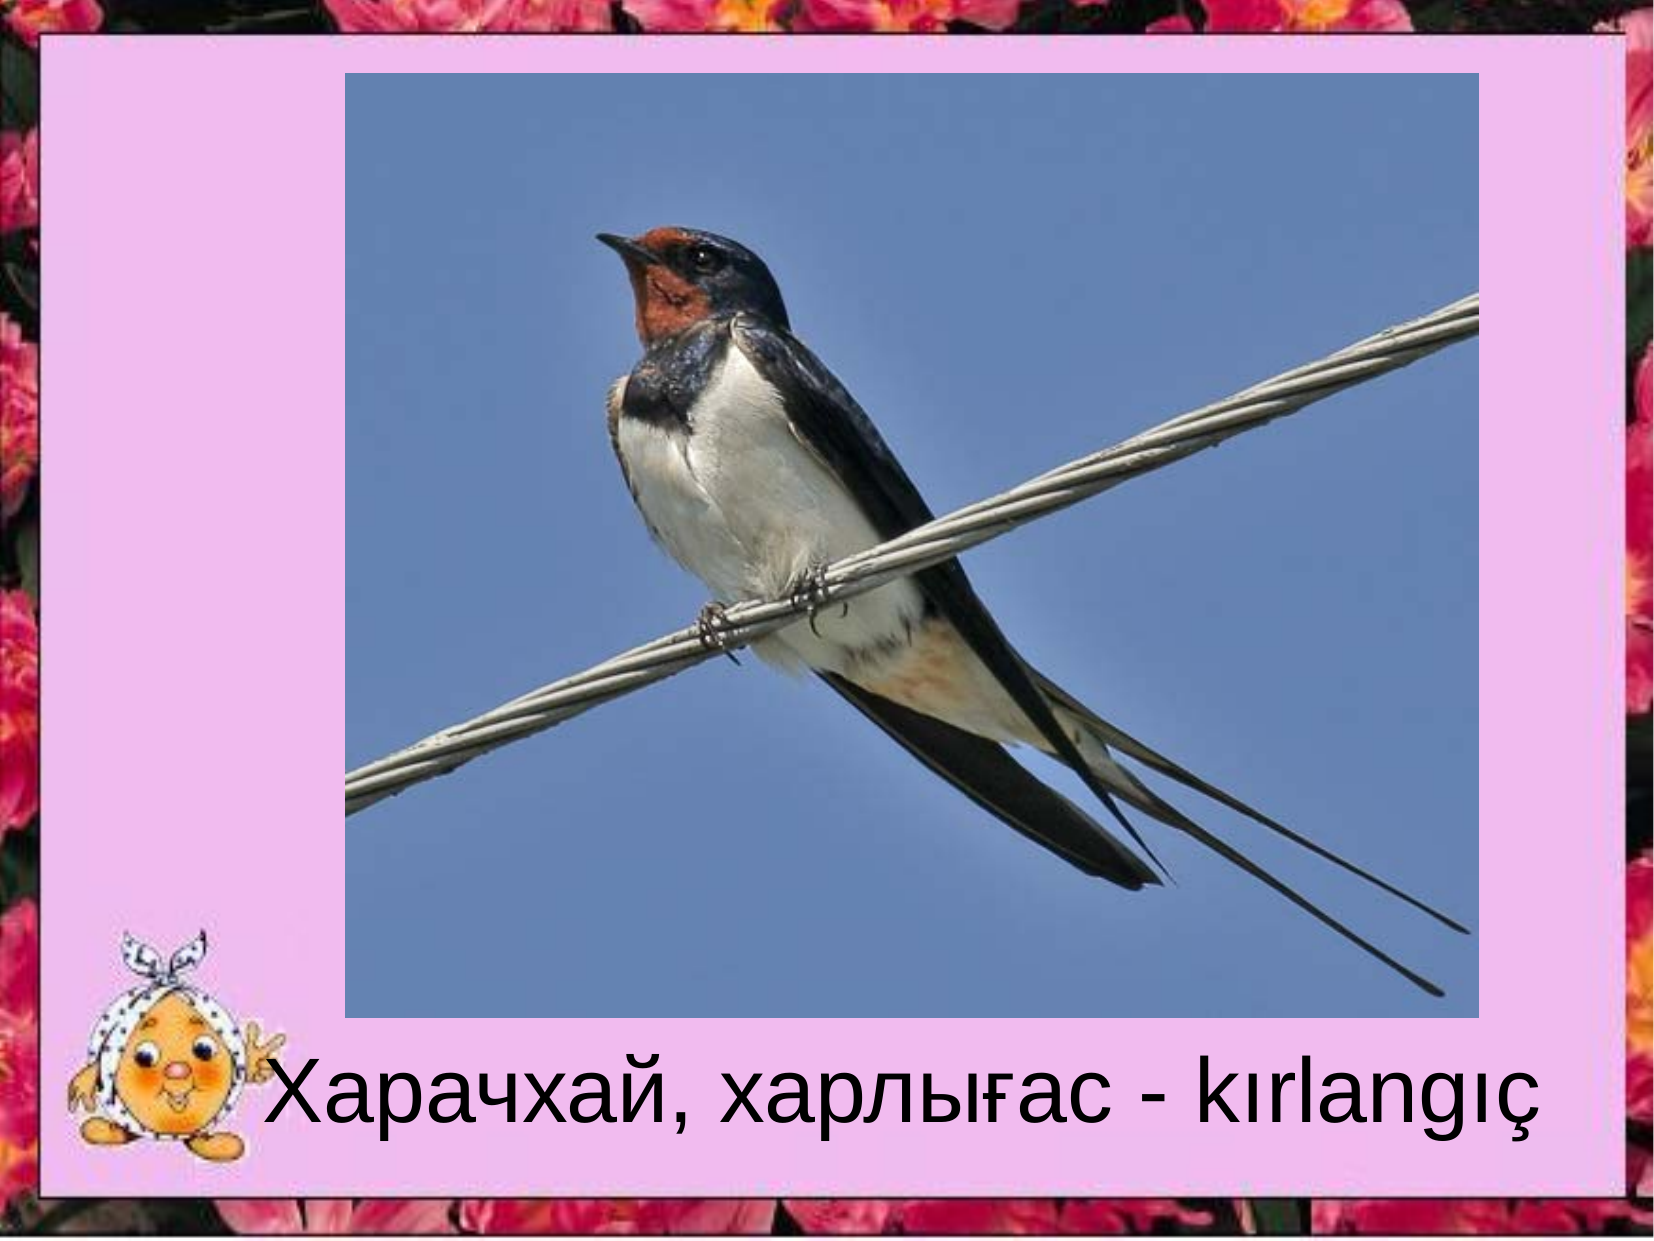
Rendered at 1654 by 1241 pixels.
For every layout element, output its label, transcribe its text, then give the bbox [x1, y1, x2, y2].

list Харачхай, харлығас - kırlangıç [212, 1023, 1619, 1147]
picture [0, 0, 1654, 1241]
